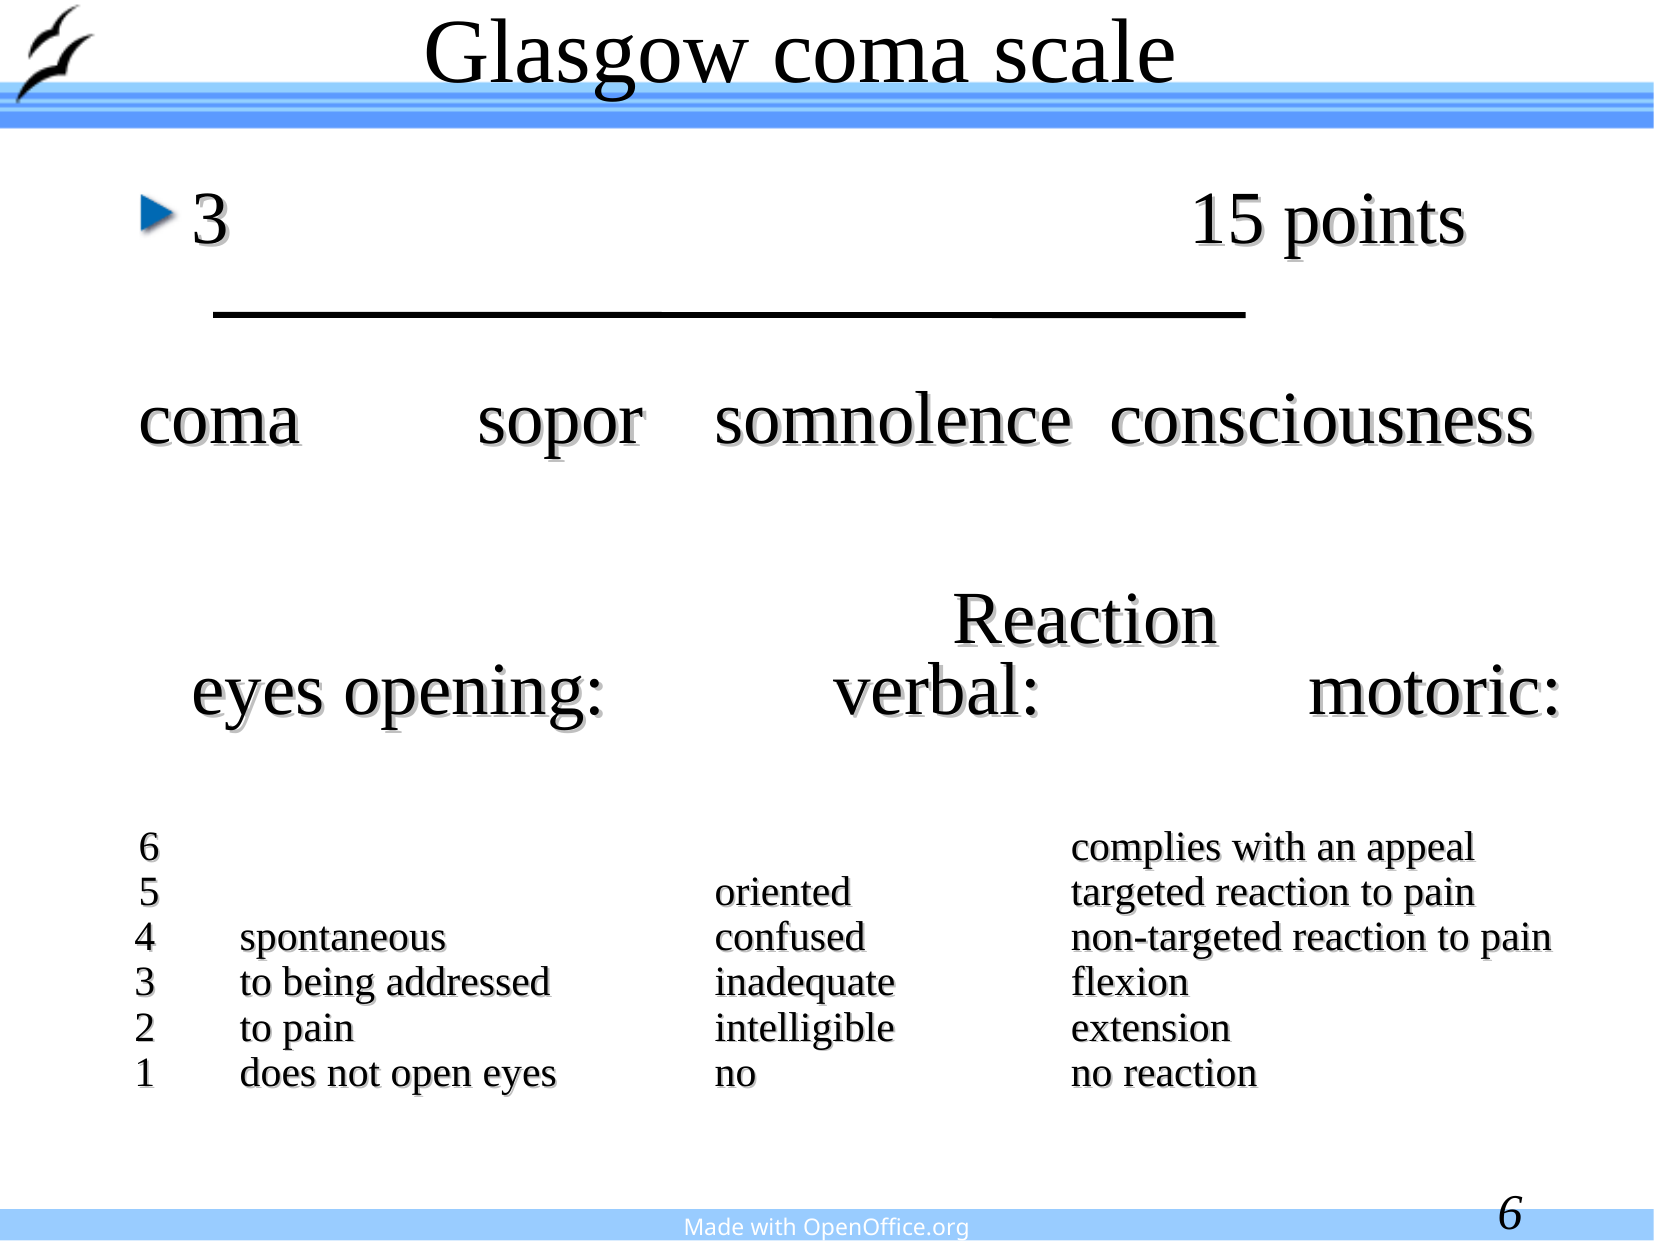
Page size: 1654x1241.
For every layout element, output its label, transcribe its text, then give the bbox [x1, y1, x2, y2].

title Glasgow coma scale [94, 0, 1507, 107]
list 3 15 points coma sopor somnolence consciousness Reaction eyes opening: verbal: motoric: 6 complies with an appeal 5 oriented targeted reaction to pain 4 spontaneous confused non-targeted reaction to pain 3 to being addressed inadequate flexion 2 to pain intelligible extension 1 does not open eyes no no reaction [120, 186, 1619, 1195]
picture [0, 0, 1654, 133]
